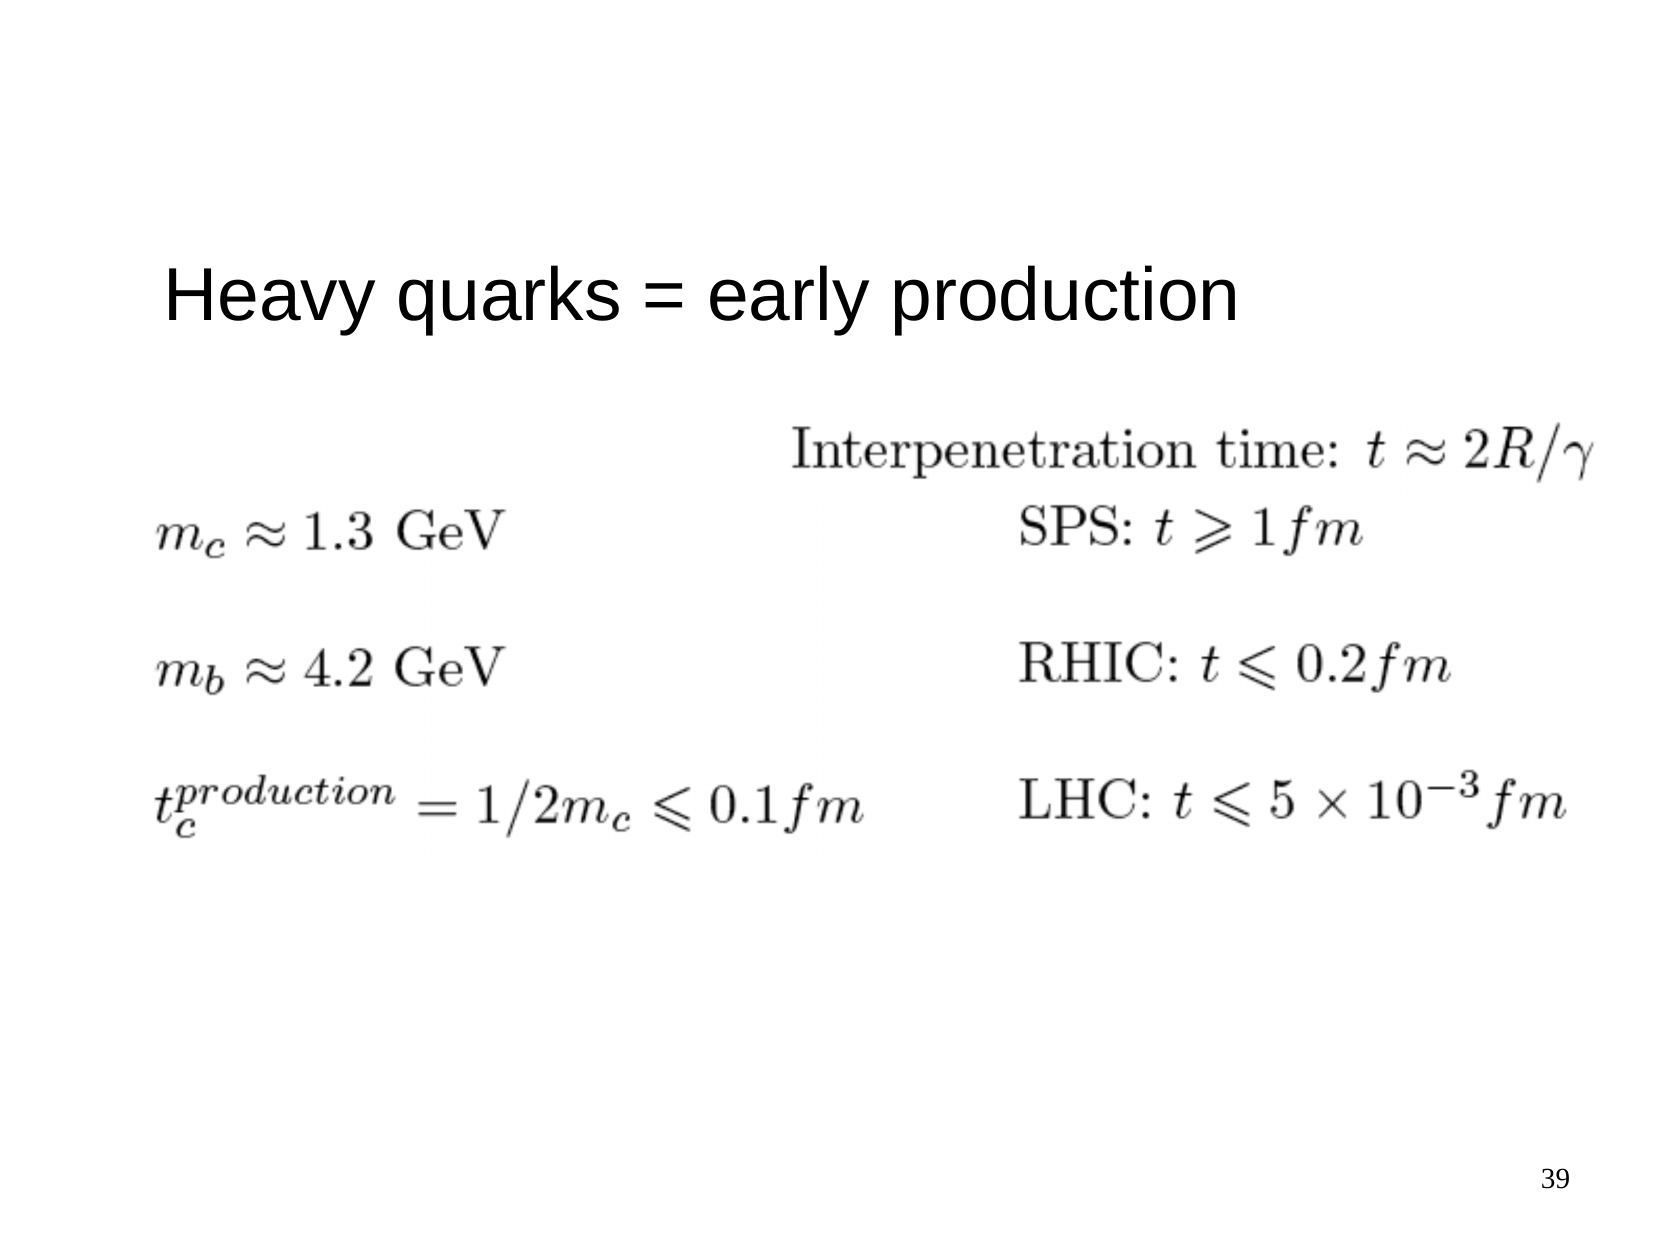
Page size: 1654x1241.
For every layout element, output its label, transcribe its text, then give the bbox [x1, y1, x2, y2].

list Heavy quarks = early production [145, 251, 1508, 1046]
picture [789, 404, 1612, 851]
picture [137, 502, 921, 863]
